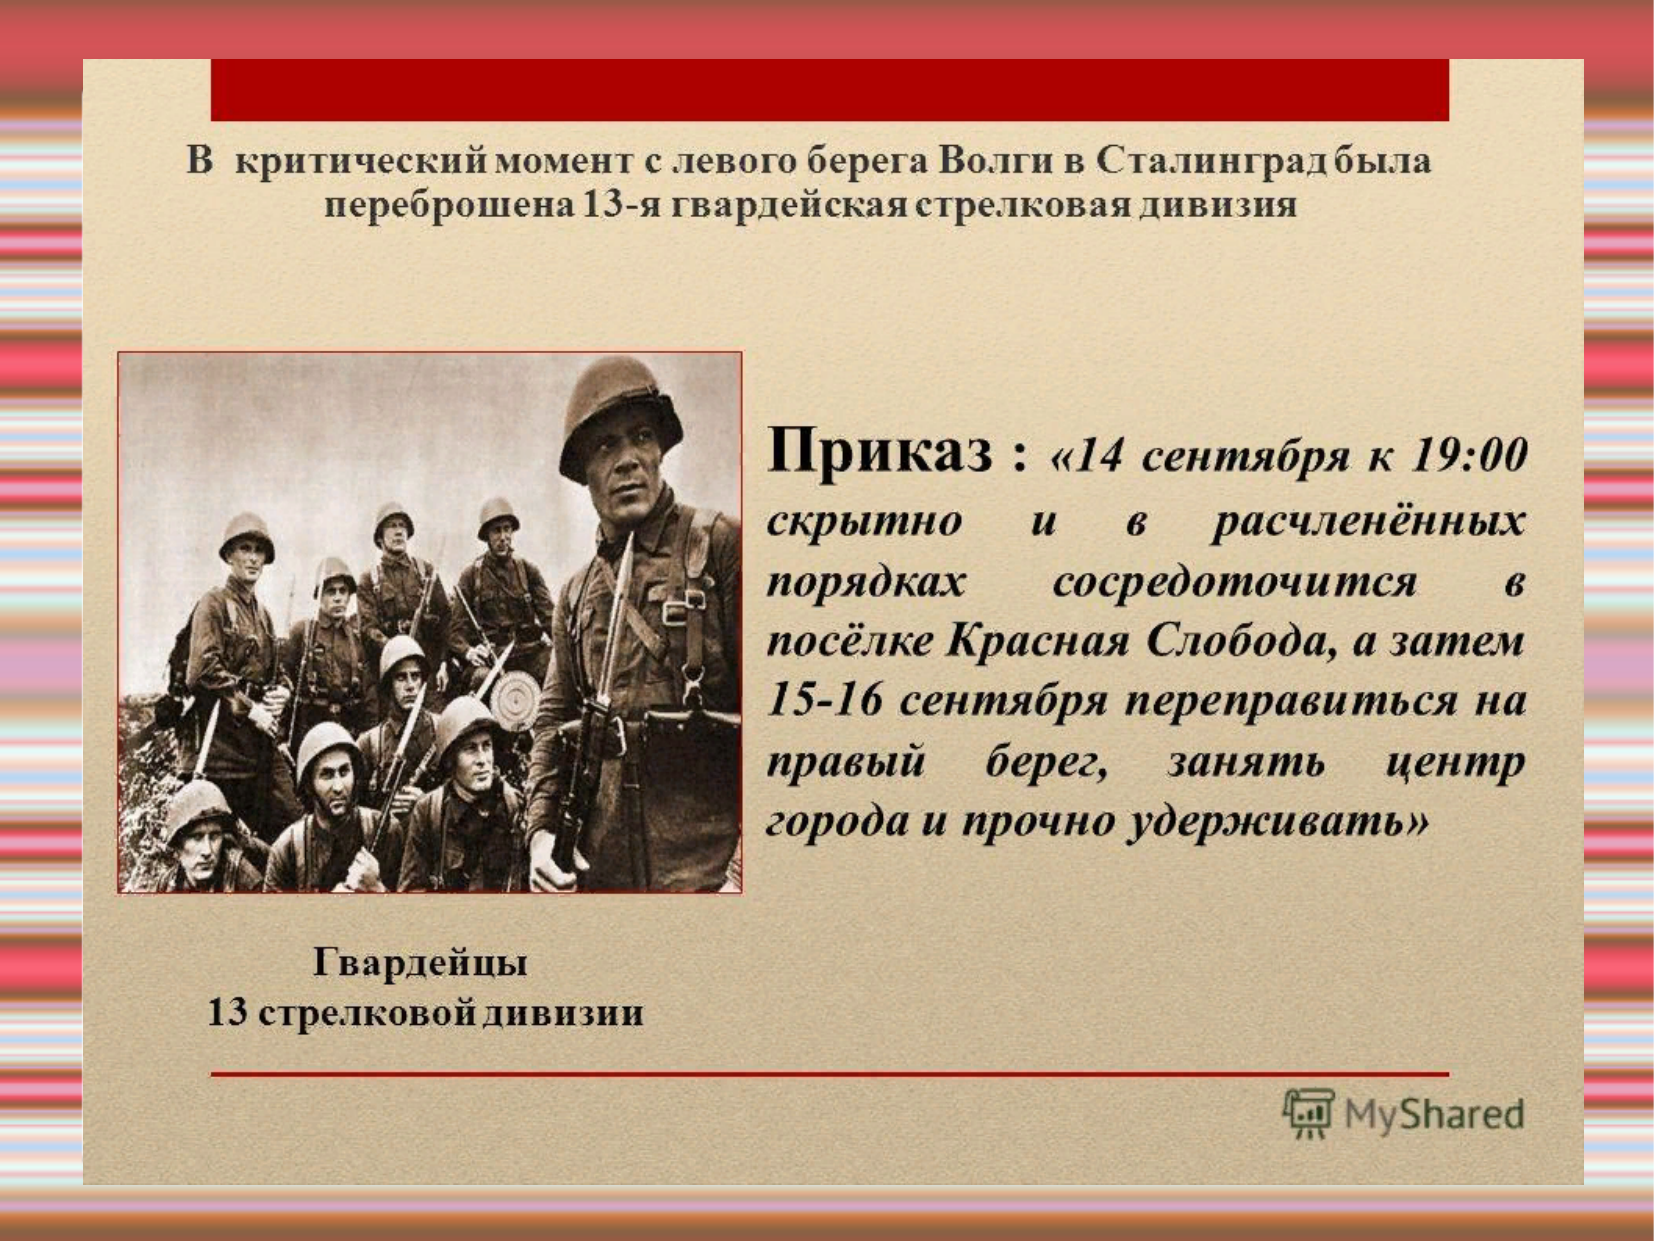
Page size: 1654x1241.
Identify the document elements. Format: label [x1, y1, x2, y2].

picture [83, 60, 1584, 1185]
